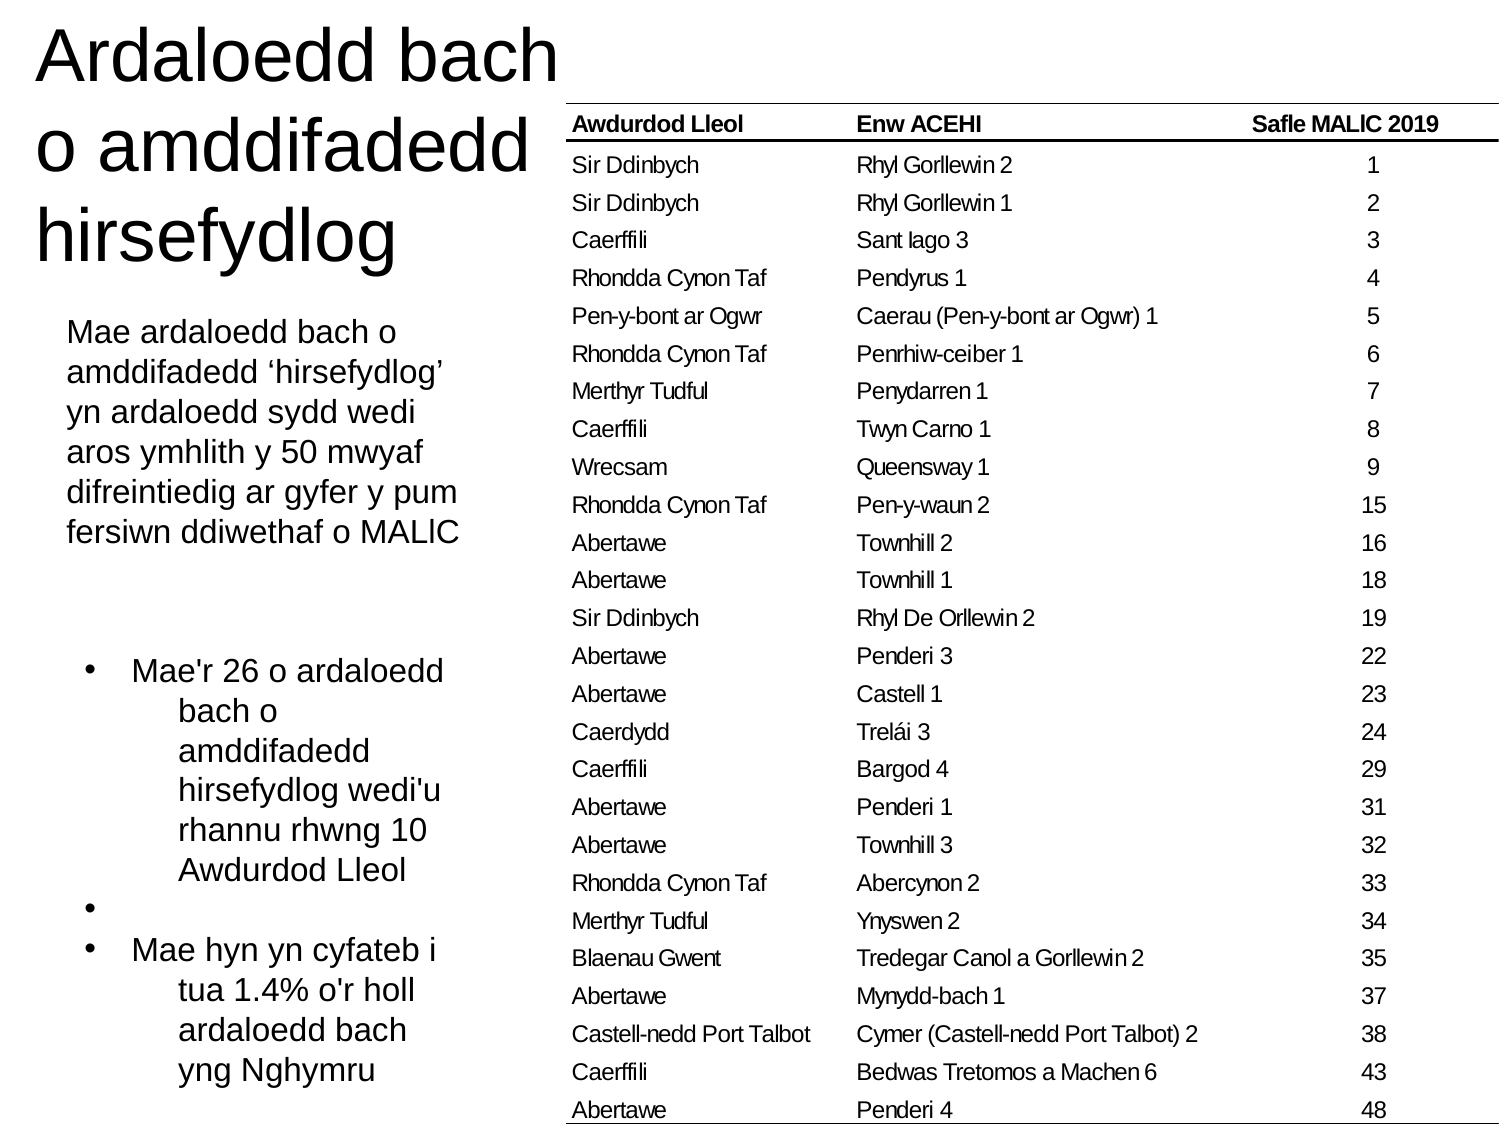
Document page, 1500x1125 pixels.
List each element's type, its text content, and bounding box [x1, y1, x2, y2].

title Ardaloedd bach o amddifadedd hirsefydlog [0, 0, 597, 287]
text_box Mae'r 26 o ardaloedd bach o amddifadedd hirsefydlog wedi'u rhannu rhwng 10 Awdurdod Lleol Mae hyn yn cyfateb i tua 1.4% o'r holl ardaloedd bach yng Nghymru [69, 641, 474, 1096]
text_box Mae ardaloedd bach o amddifadedd ‘hirsefydlog’ yn ardaloedd sydd wedi aros ymhlith y 50 mwyaf difreintiedig ar gyfer y pum fersiwn ddiwethaf o MALlC [51, 303, 492, 558]
picture [565, 102, 1500, 1125]
